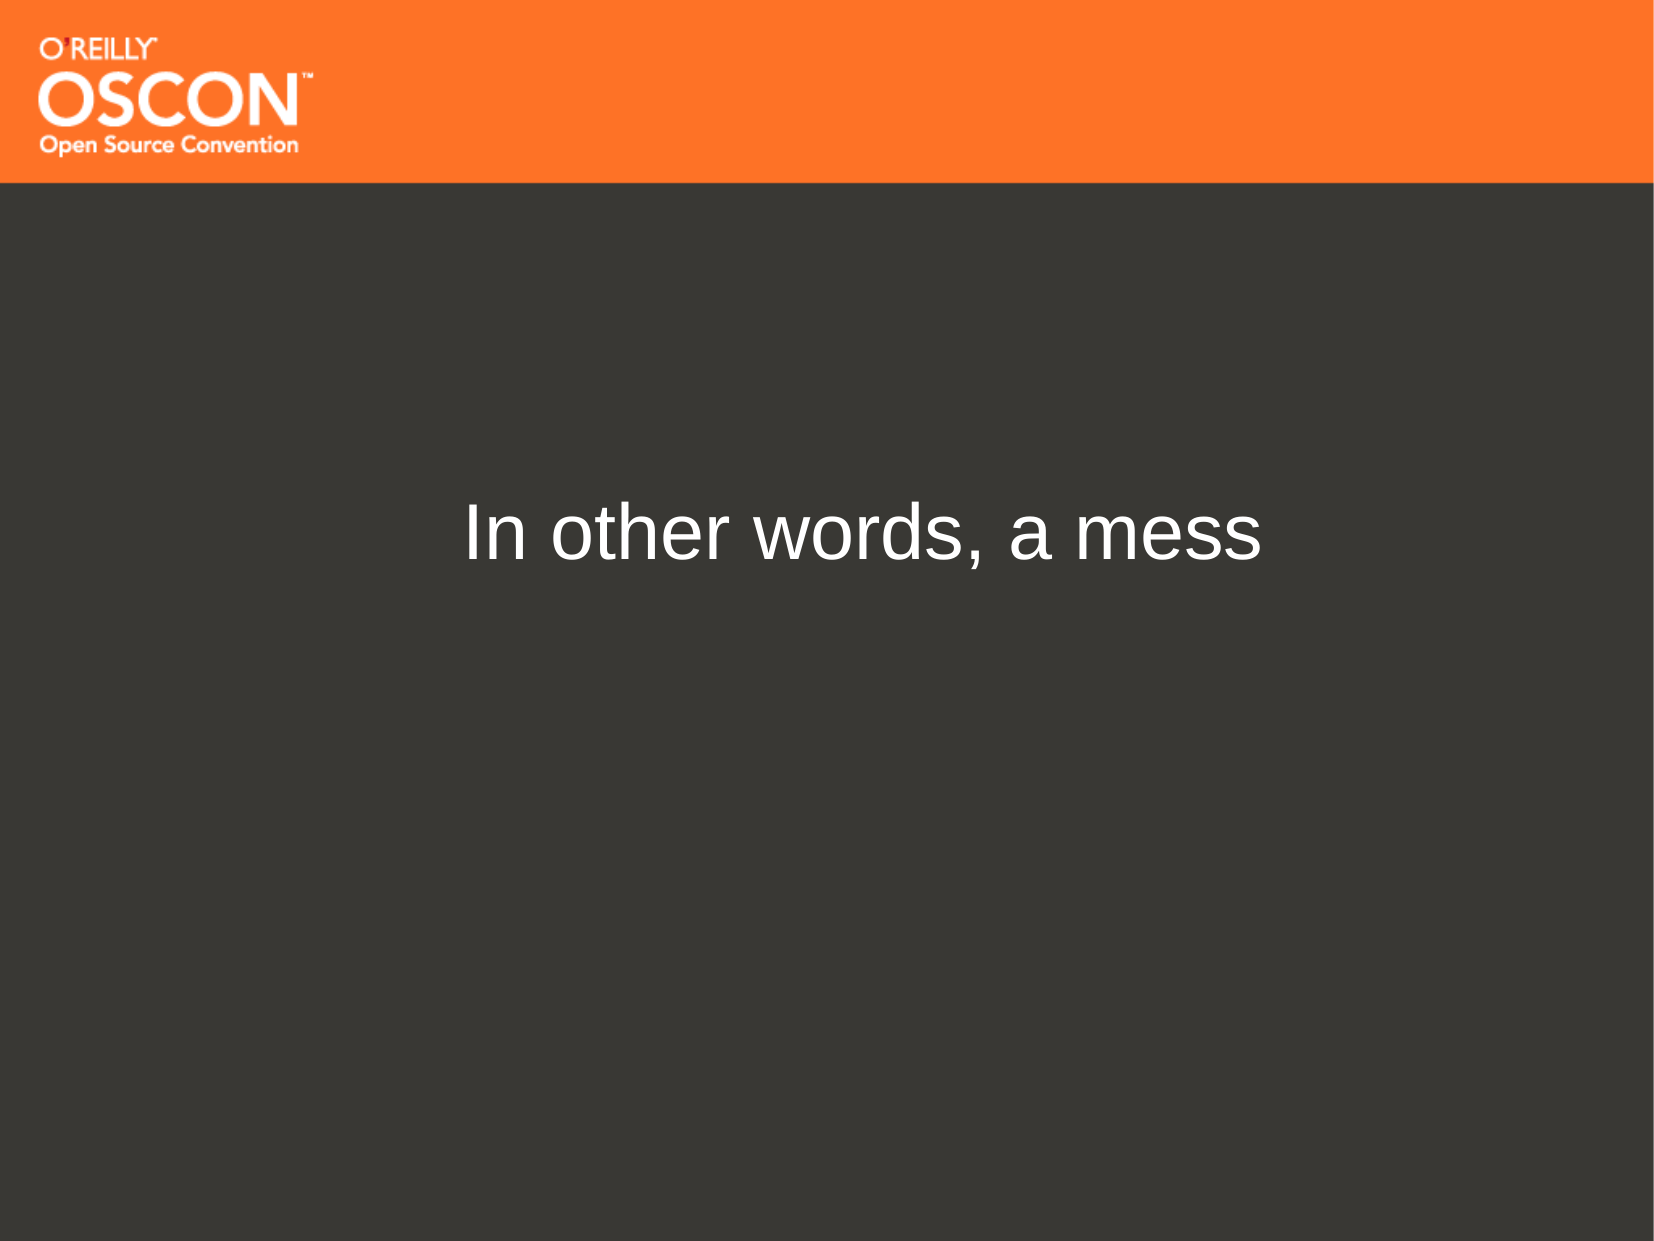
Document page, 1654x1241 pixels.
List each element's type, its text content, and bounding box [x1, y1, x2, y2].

title [356, 31, 1624, 187]
list In other words, a mess [37, 219, 1628, 1218]
picture [0, 0, 1654, 1241]
